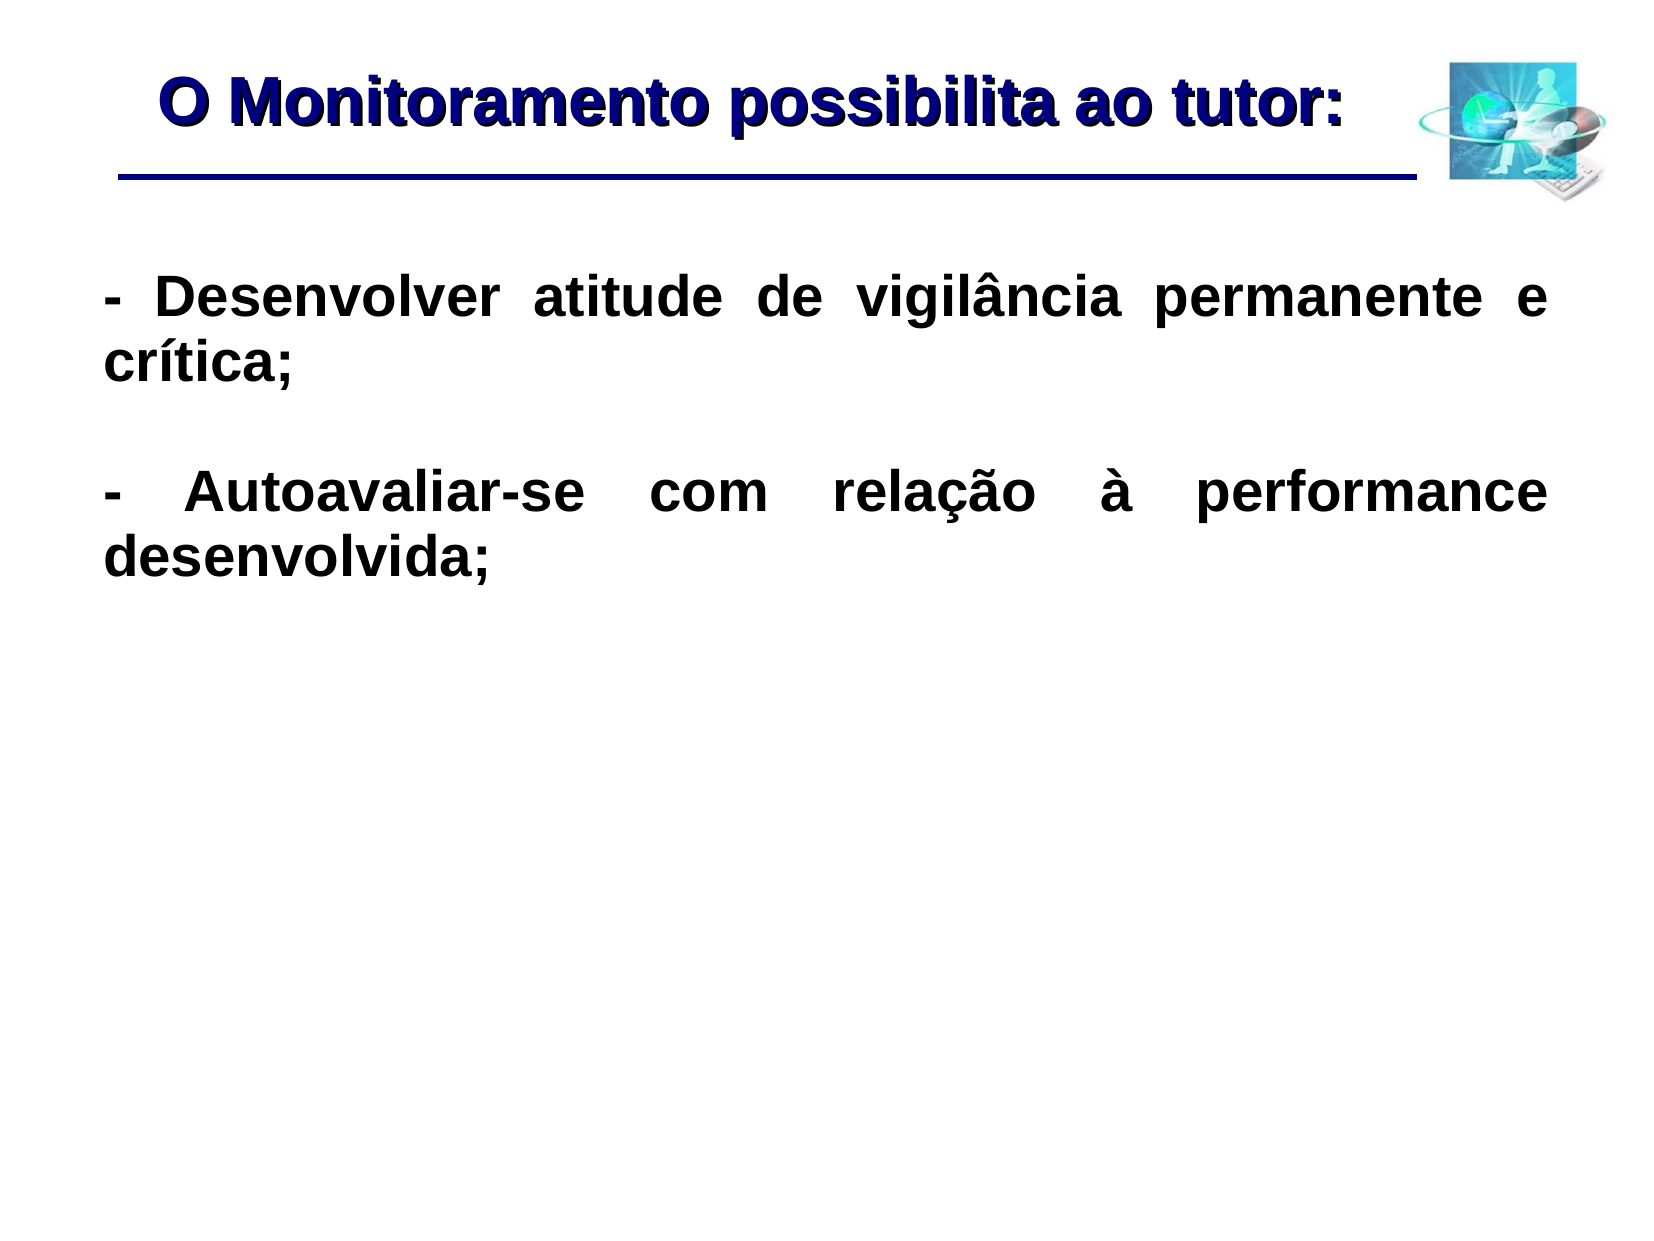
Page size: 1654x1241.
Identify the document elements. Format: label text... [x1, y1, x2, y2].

text_box - Desenvolver atitude de vigilância permanente e crítica; - Autoavaliar-se com relação à performance desenvolvida; [88, 256, 1565, 597]
text_box O Monitoramento possibilita ao tutor: [142, 55, 1382, 145]
picture [1417, 59, 1609, 211]
